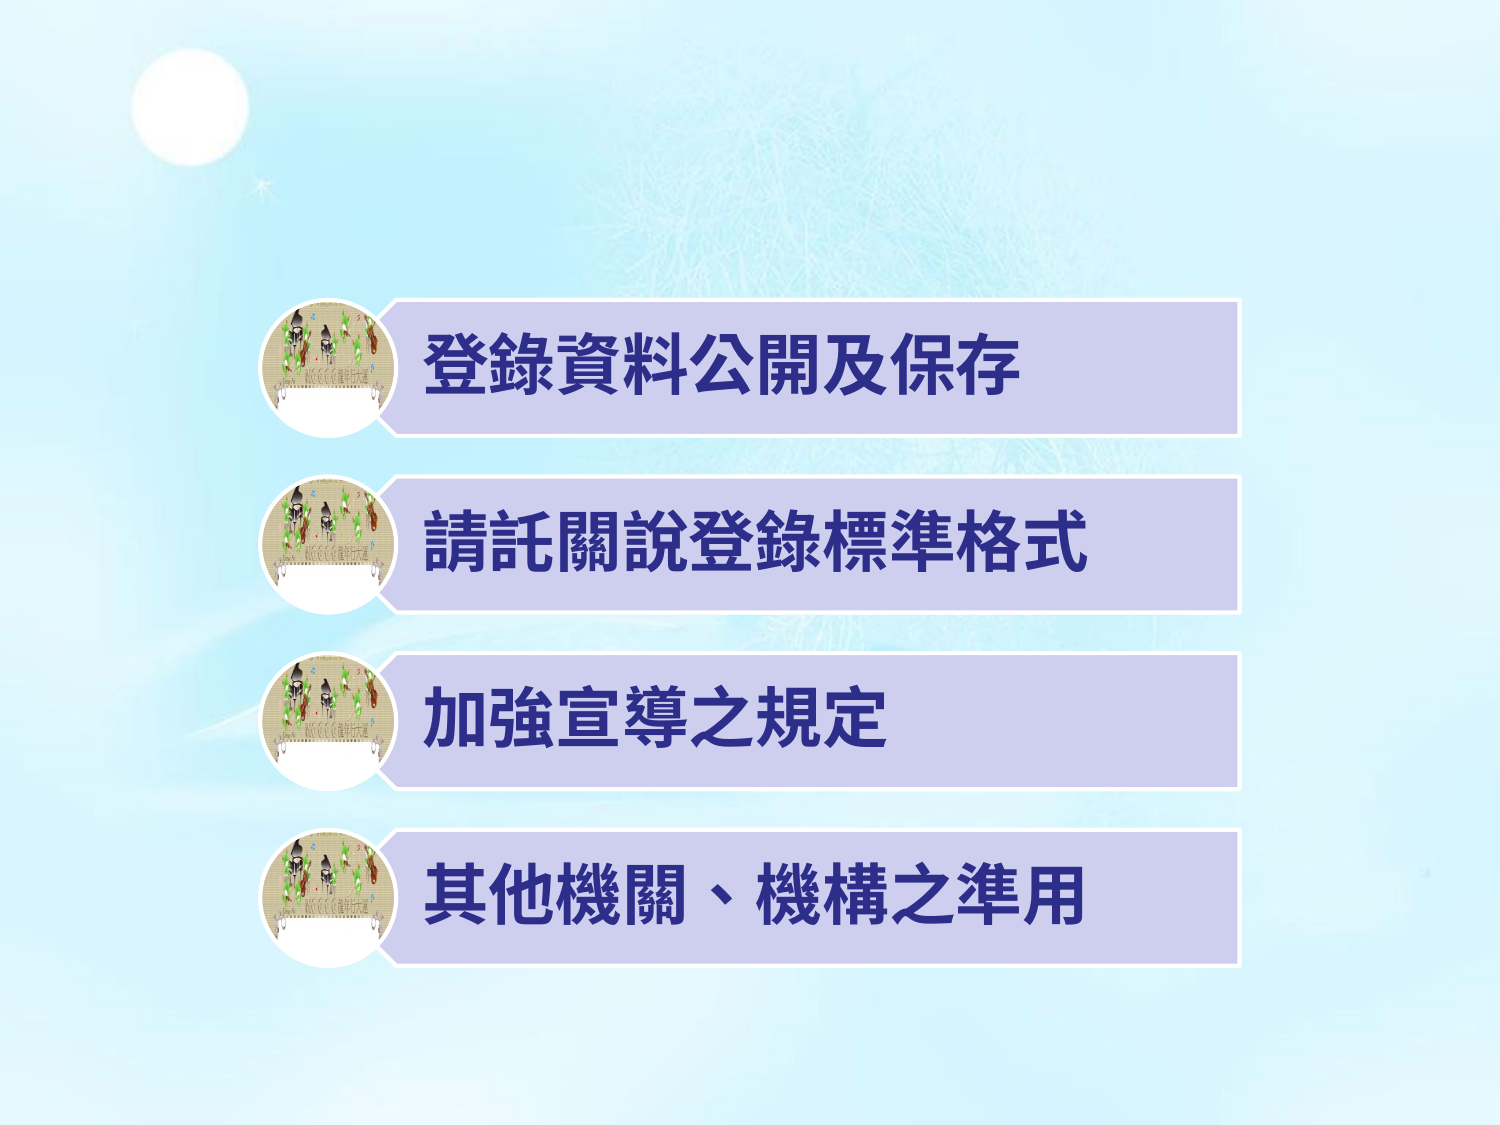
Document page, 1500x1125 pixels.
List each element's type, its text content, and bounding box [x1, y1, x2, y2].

text_box 加強宣導之規定 [376, 653, 1240, 790]
text_box 其他機關、機構之準用 [376, 829, 1240, 966]
text_box [260, 299, 397, 436]
picture [0, 0, 1500, 1125]
text_box 請託關說登錄標準格式 [376, 476, 1240, 613]
text_box [260, 653, 397, 790]
text_box [260, 829, 397, 966]
text_box 登錄資料公開及保存 [376, 299, 1240, 436]
text_box [260, 476, 397, 613]
